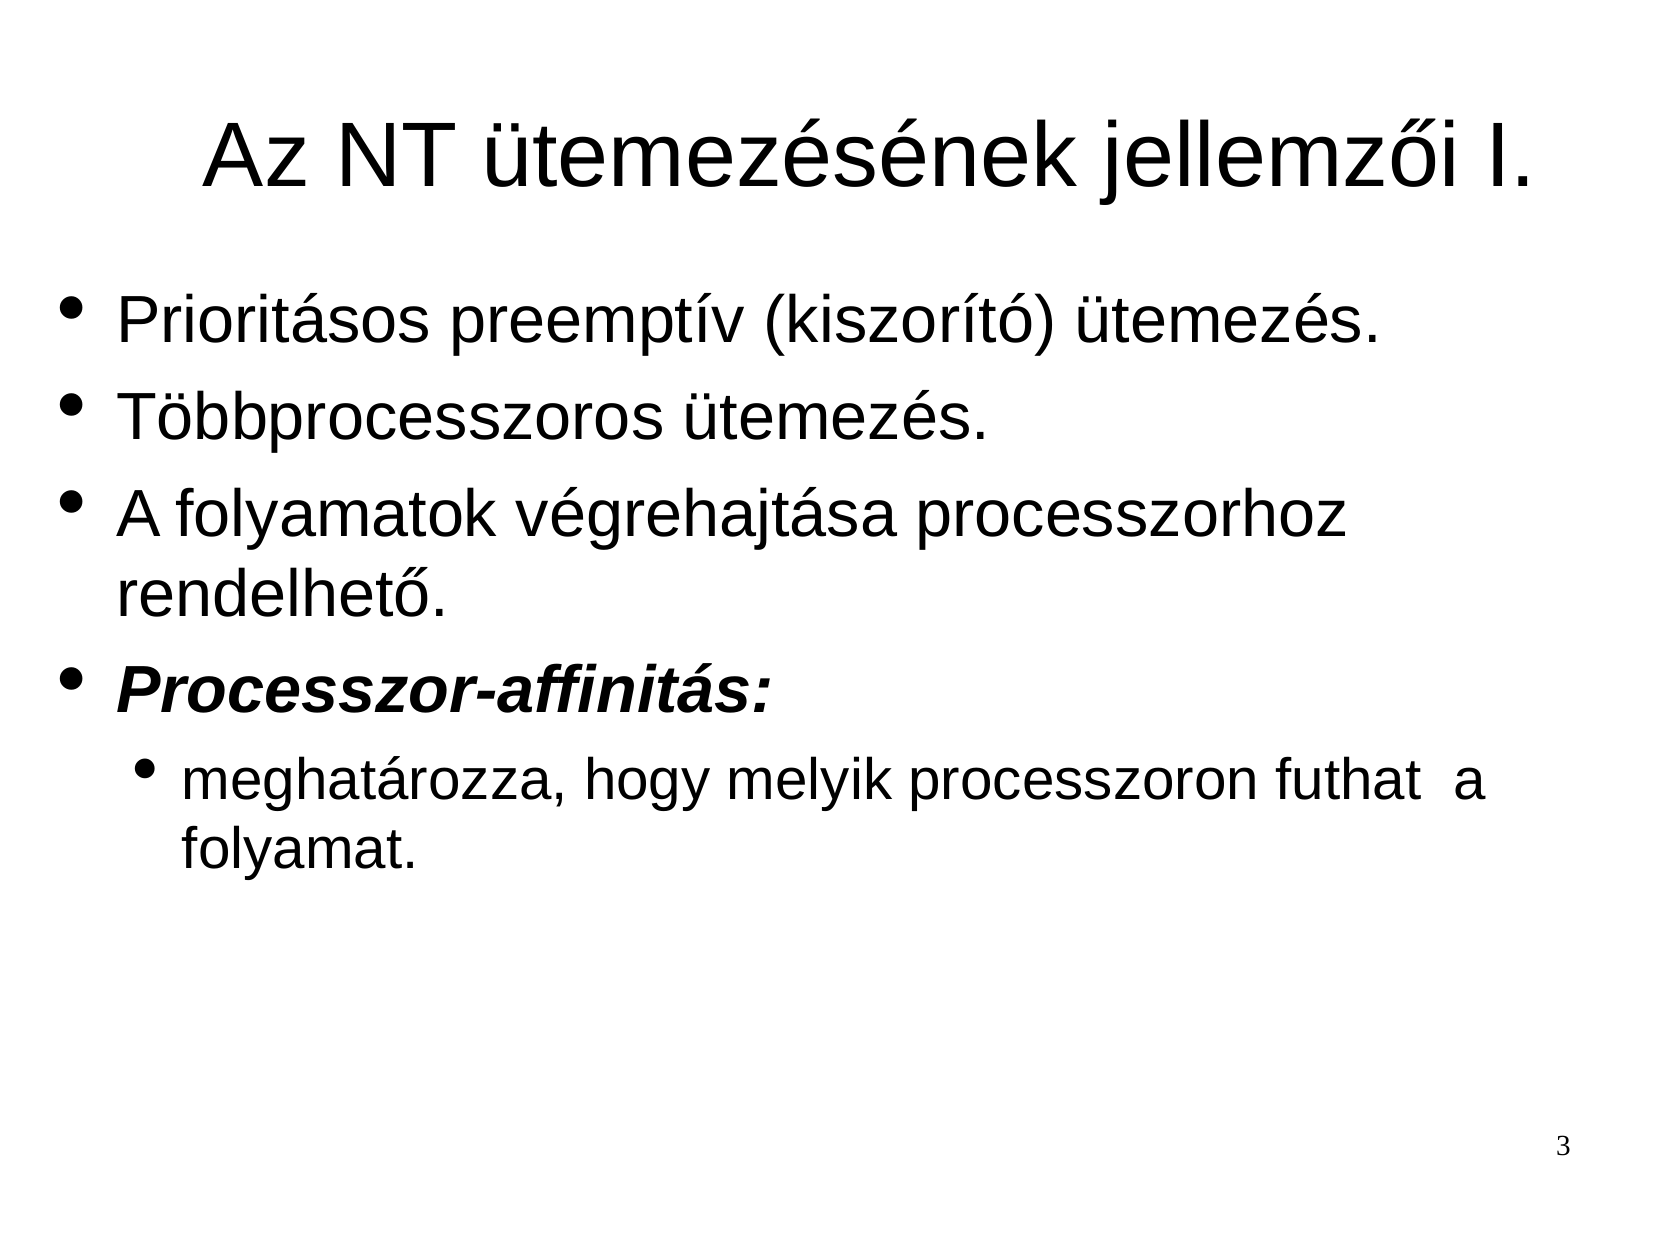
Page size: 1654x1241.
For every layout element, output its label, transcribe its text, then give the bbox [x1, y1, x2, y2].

list Prioritásos preemptív (kiszorító) ütemezés. Többprocesszoros ütemezés. A folyamatok végrehajtása processzorhoz rendelhető. Processzor-affinitás: meghatározza, hogy melyik processzoron futhat a folyamat. [45, 268, 1582, 1141]
title Az NT ütemezésének jellemzői I. [84, 46, 1622, 254]
